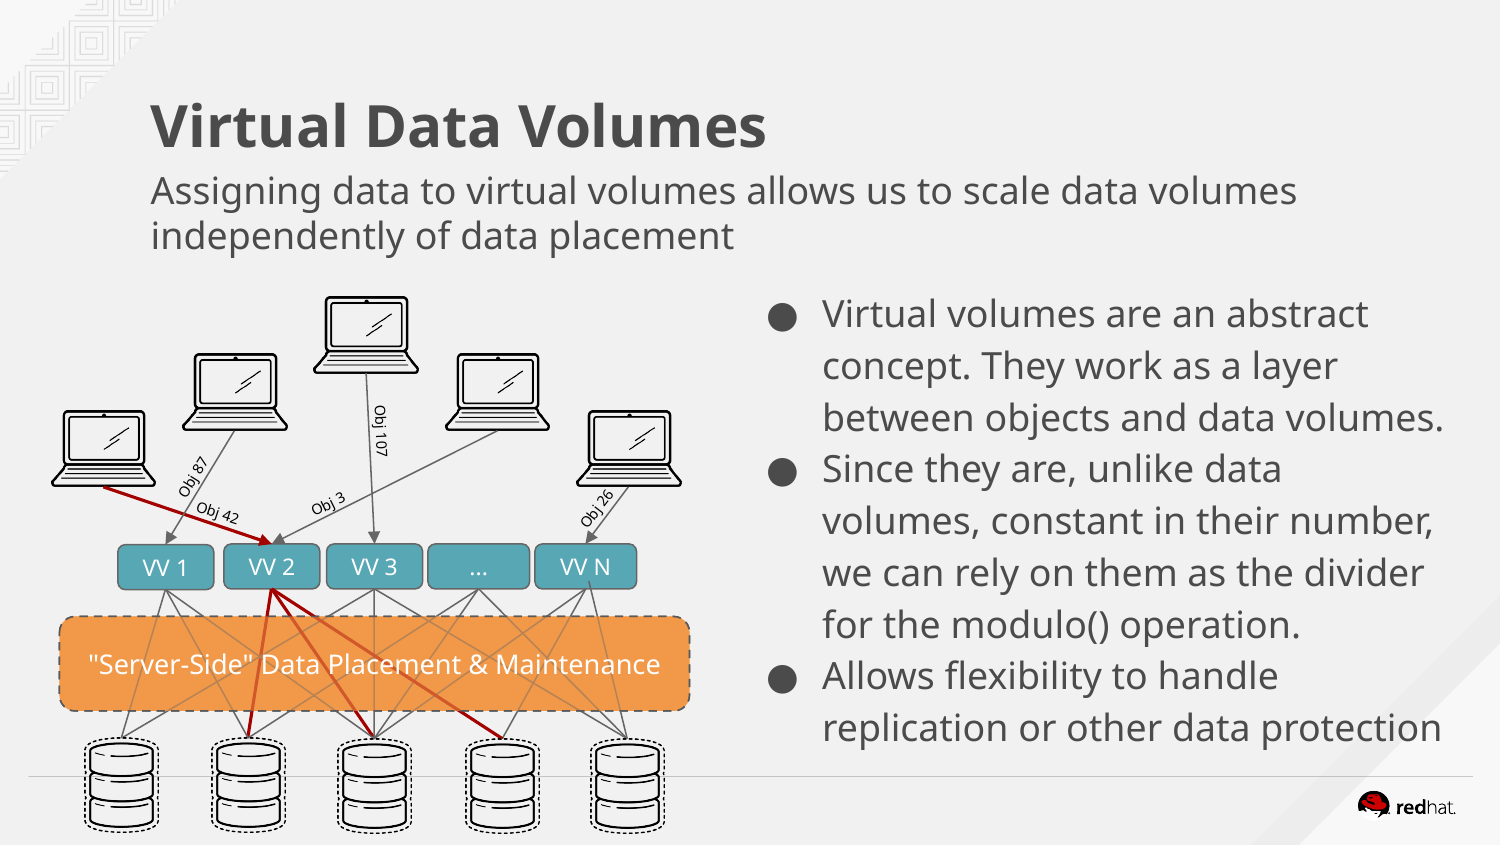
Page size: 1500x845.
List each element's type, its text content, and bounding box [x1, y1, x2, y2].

picture [0, 0, 1500, 845]
text_box ... [427, 543, 530, 589]
text_box Obj 42 [184, 482, 273, 540]
text_box Virtual Data Volumes [135, 0, 1365, 152]
text_box Obj 87 [145, 421, 230, 527]
text_box Virtual volumes are an abstract concept. They work as a layer between objects and data volumes. Since they are, unlike data volumes, constant in their number, we can rely on them as the divider for the modulo() operation. Allows flexibility to handle replication or other data protection [732, 268, 1461, 703]
text_box Obj 26 [546, 453, 637, 557]
text_box Assigning data to virtual volumes allows us to scale data volumes independently of data placement [135, 152, 1365, 207]
text_box Obj 3 [271, 459, 379, 537]
text_box "Server-Side" Data Placement & Maintenance [59, 616, 690, 711]
text_box VV 2 [223, 543, 320, 589]
text_box VV N [534, 543, 637, 589]
text_box Obj 107 [367, 379, 408, 483]
text_box VV 3 [326, 543, 423, 589]
text_box VV 1 [117, 544, 214, 590]
